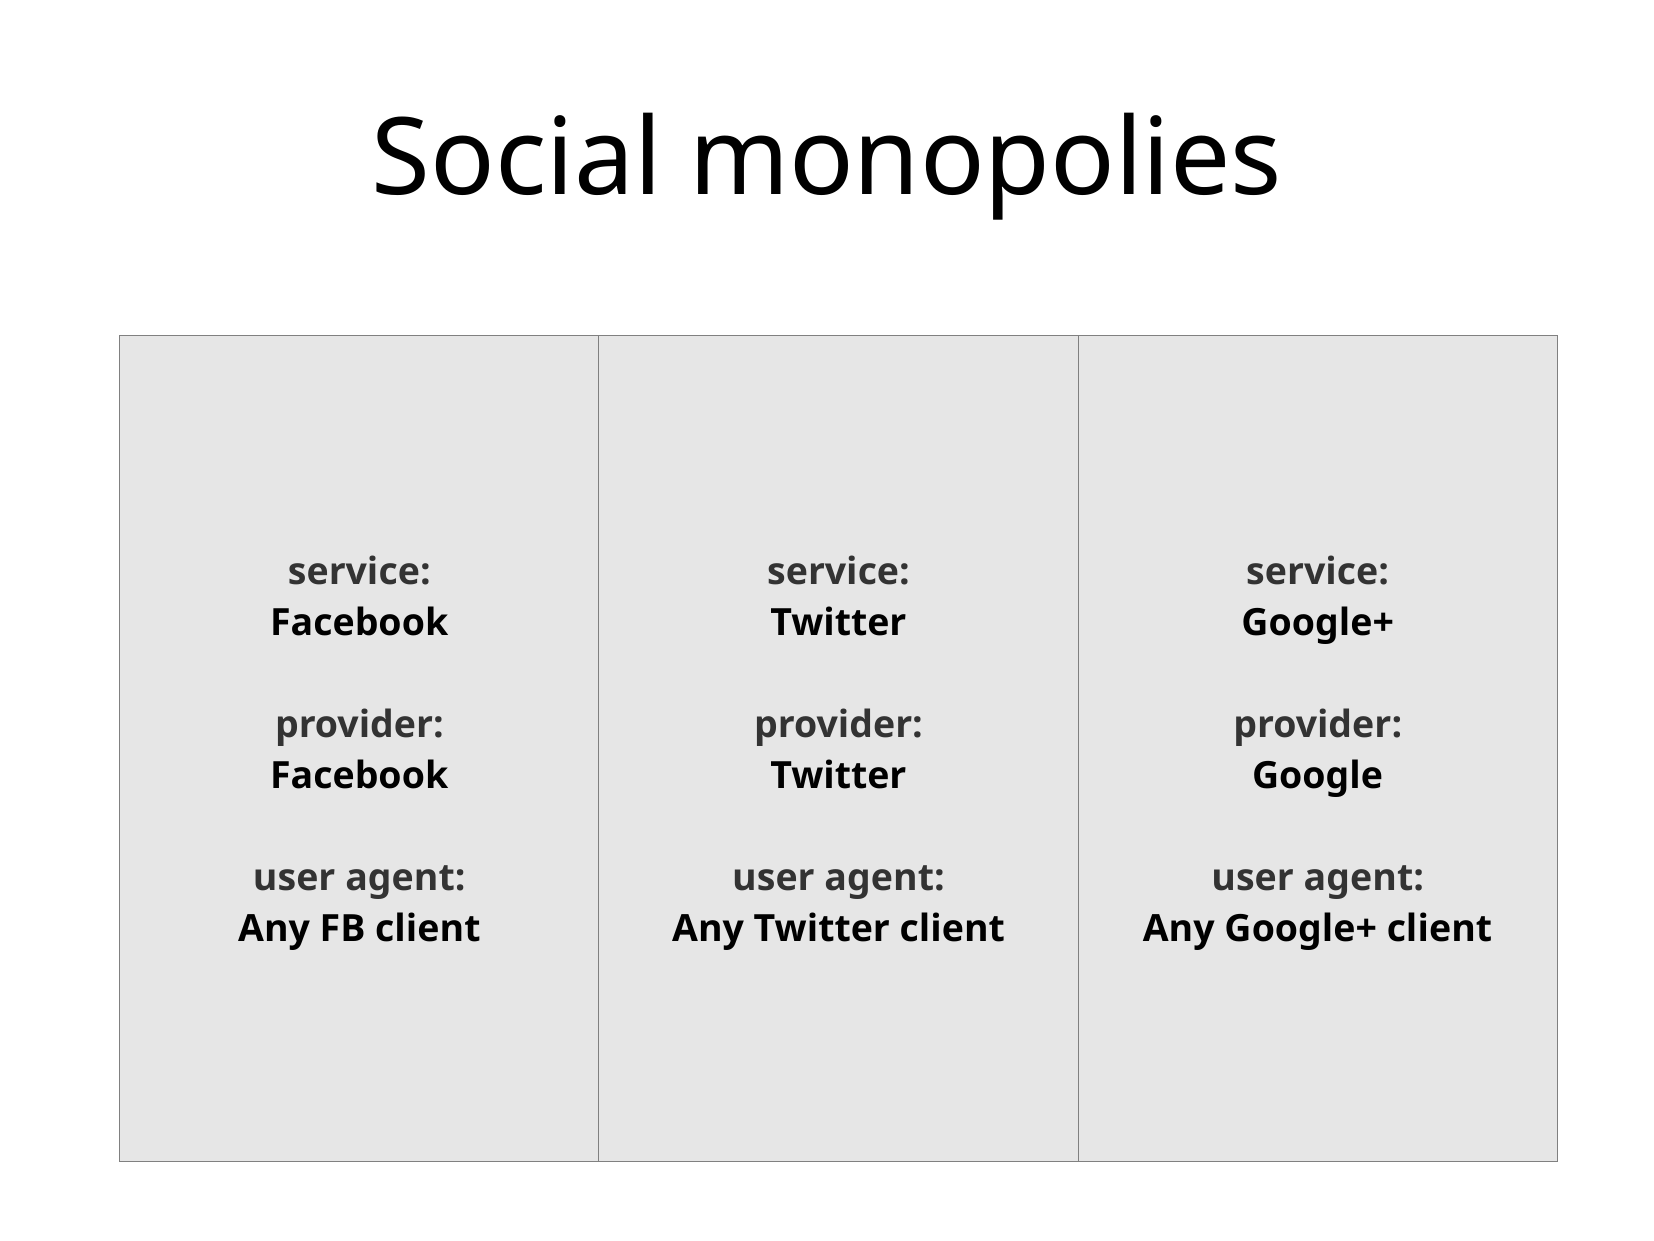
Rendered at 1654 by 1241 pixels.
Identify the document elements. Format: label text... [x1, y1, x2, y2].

title Social monopolies [82, 49, 1571, 257]
text_box service: Facebook provider: Facebook user agent: Any FB client [119, 335, 598, 1162]
text_box service: Google+ provider: Google user agent: Any Google+ client [1078, 335, 1558, 1162]
text_box service: Twitter provider: Twitter user agent: Any Twitter client [598, 335, 1078, 1162]
